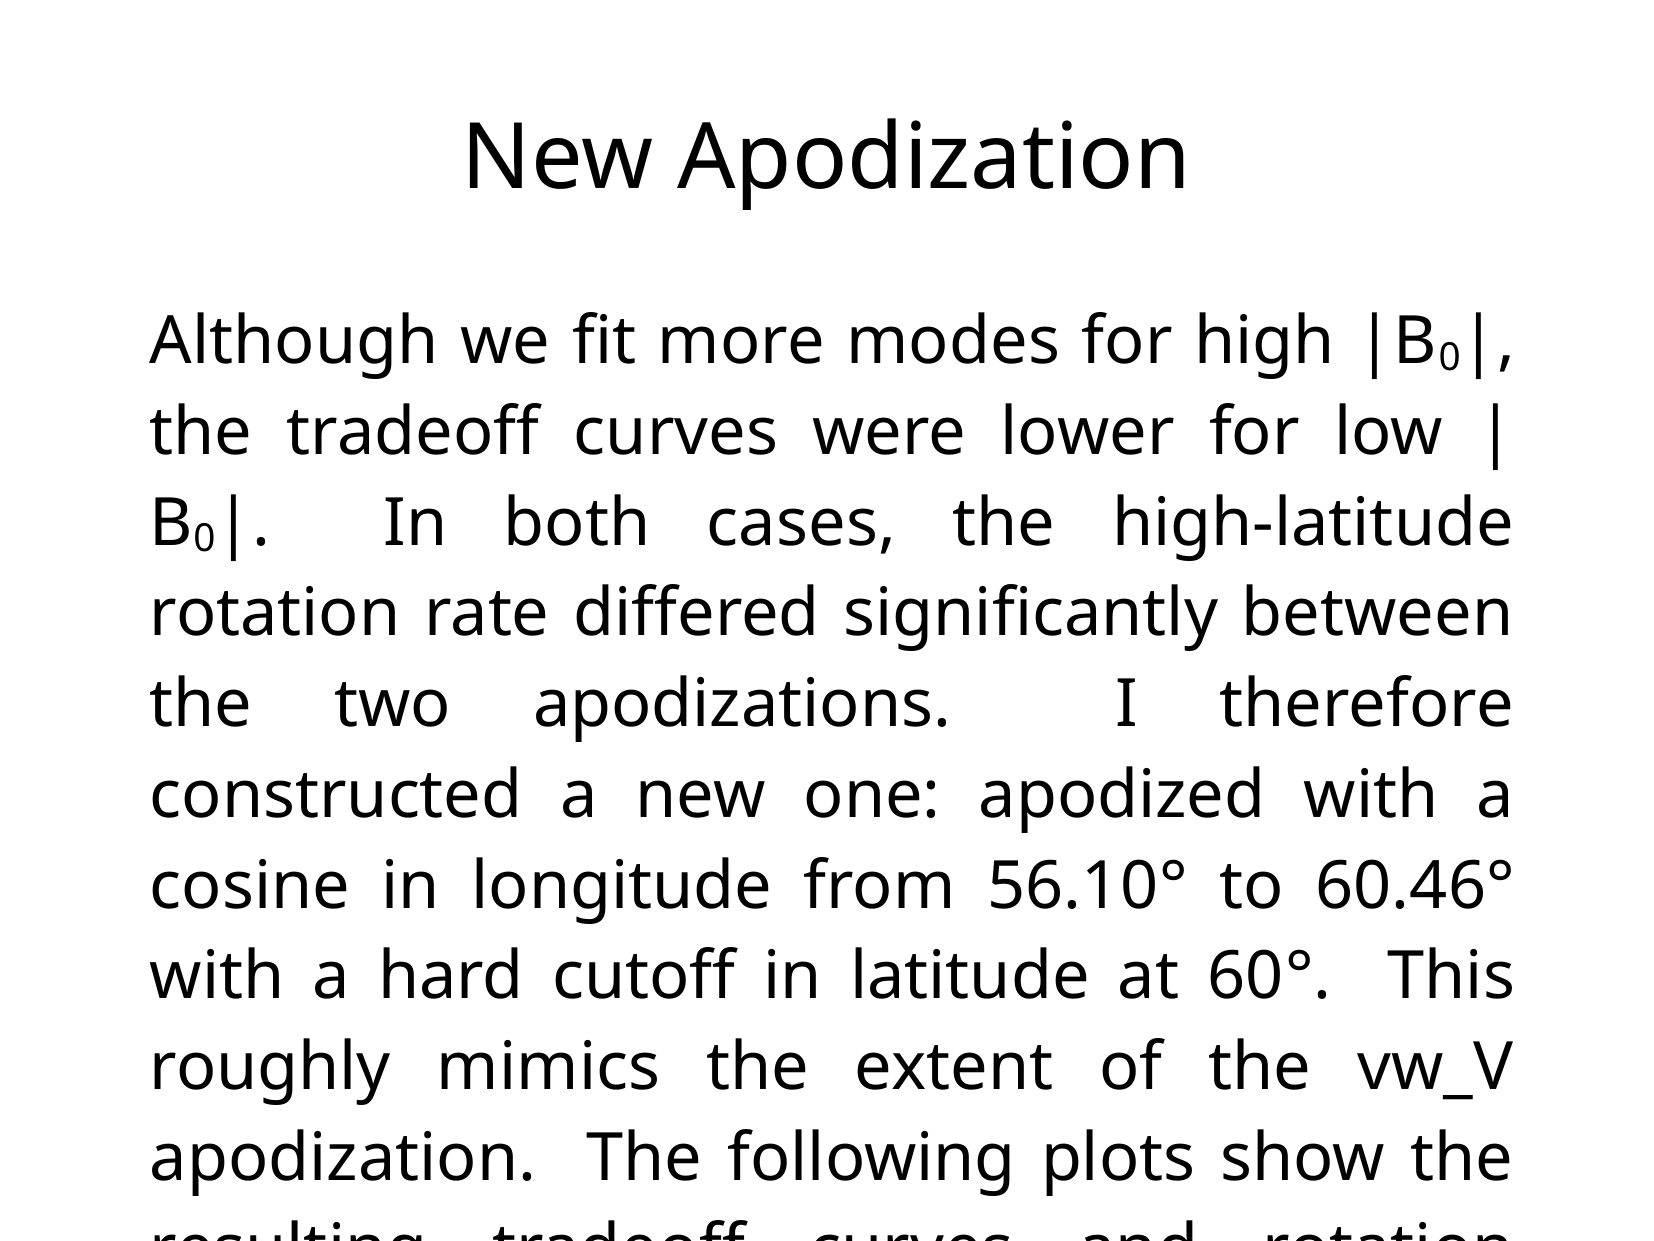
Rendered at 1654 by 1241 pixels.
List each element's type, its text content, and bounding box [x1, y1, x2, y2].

text_box Although we fit more modes for high |B0|, the tradeoff curves were lower for low |B0|. In both cases, the high-latitude rotation rate differed significantly between the two apodizations. I therefore constructed a new one: apodized with a cosine in longitude from 56.10° to 60.46° with a hard cutoff in latitude at 60°. This roughly mimics the extent of the vw_V apodization. The following plots show the resulting tradeoff curves and rotation rates. [135, 284, 1531, 1111]
title New Apodization [82, 49, 1571, 257]
